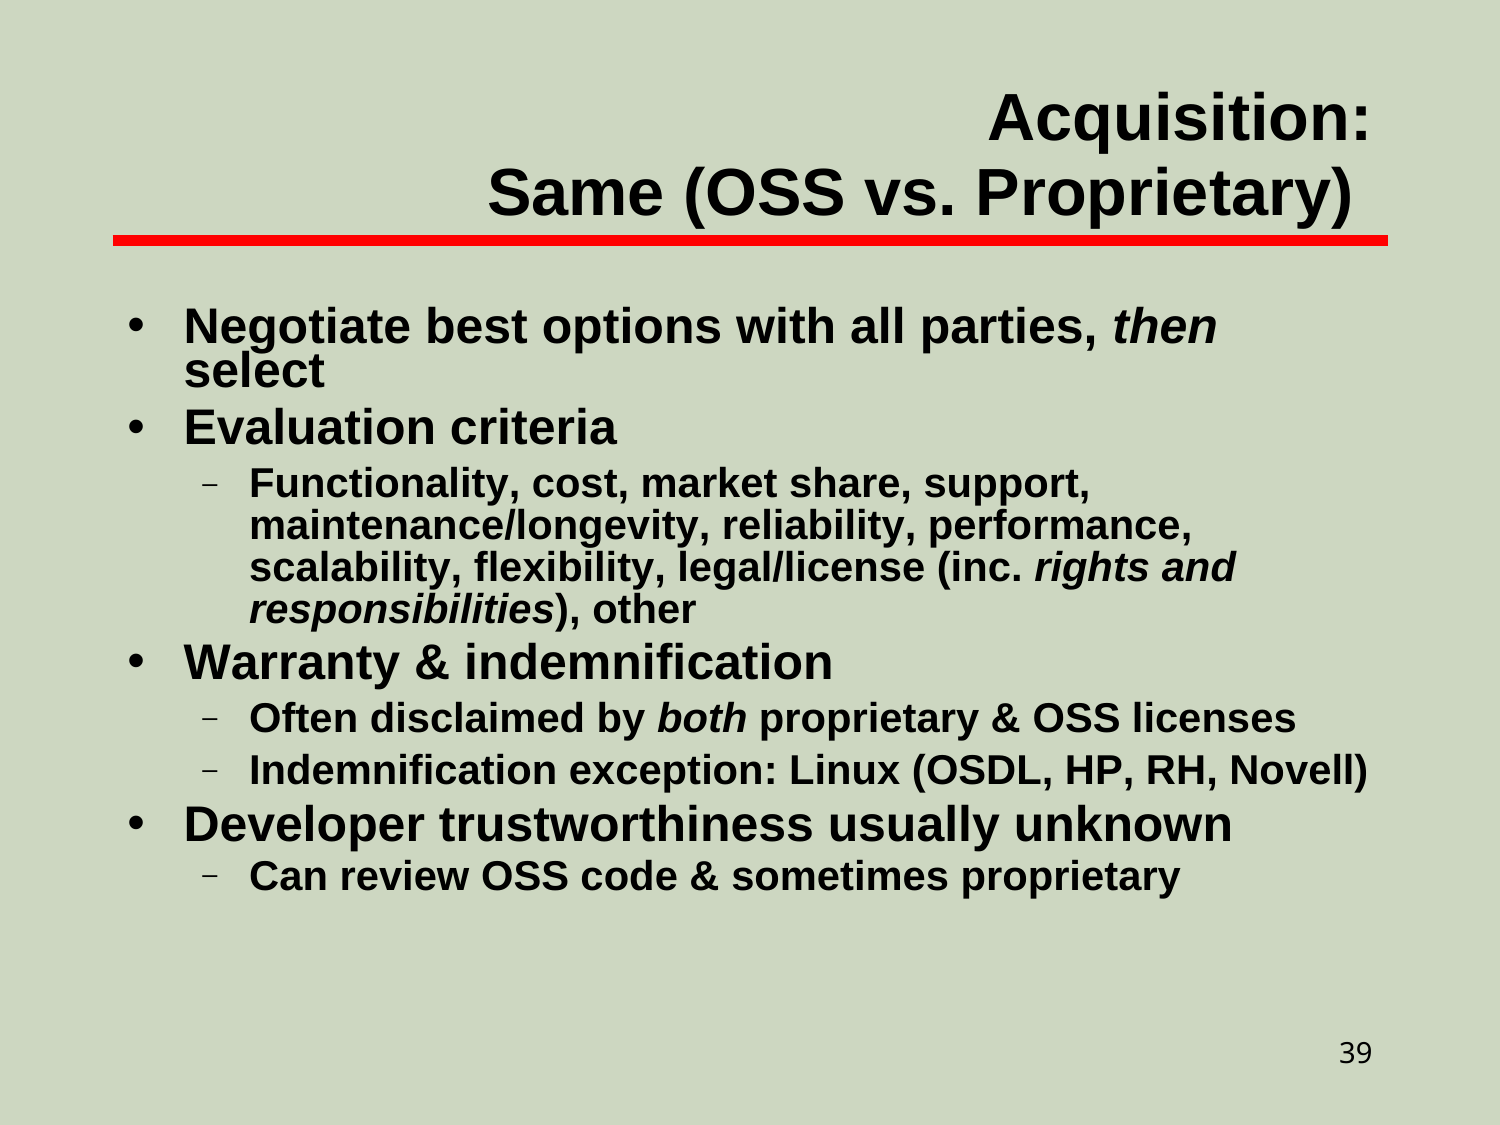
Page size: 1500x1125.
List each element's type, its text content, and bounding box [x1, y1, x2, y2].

list Negotiate best options with all parties, then select Evaluation criteria Functionality, cost, market share, support, maintenance/longevity, reliability, performance, scalability, flexibility, legal/license (inc. rights and responsibilities), other Warranty & indemnification Often disclaimed by both proprietary & OSS licenses Indemnification exception: Linux (OSDL, HP, RH, Novell) Developer trustworthiness usually unknown Can review OSS code & sometimes proprietary [112, 299, 1388, 1088]
title Acquisition: Same (OSS vs. Proprietary) [337, 72, 1388, 238]
